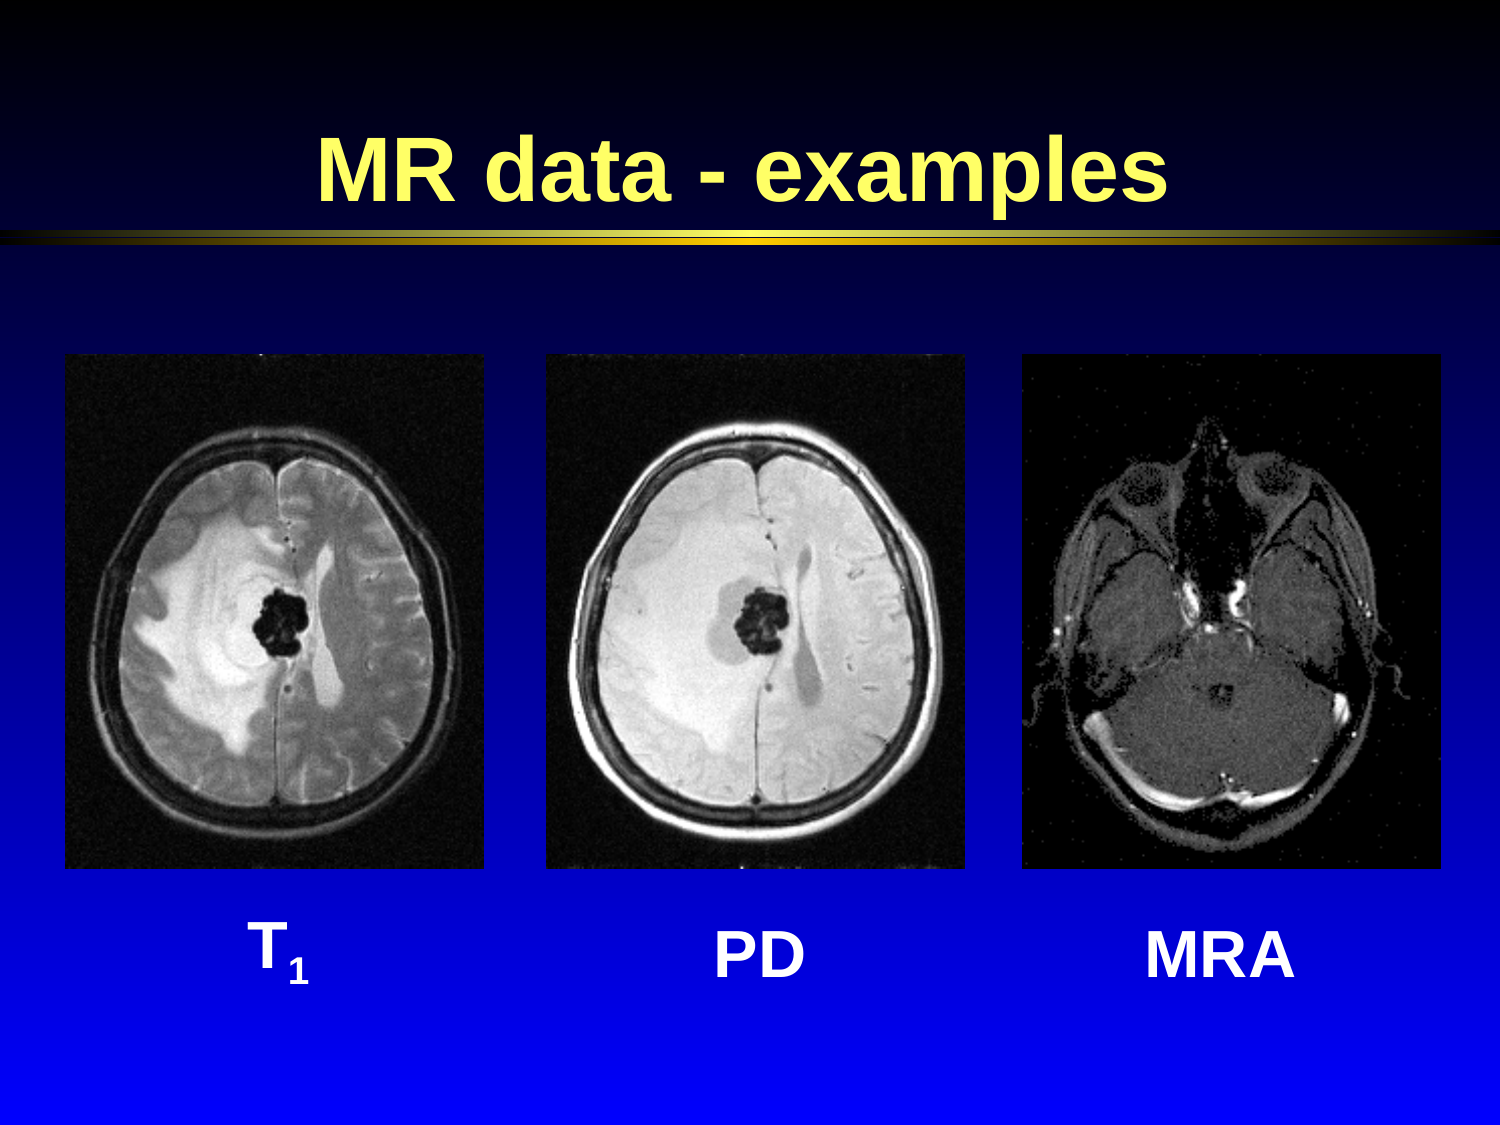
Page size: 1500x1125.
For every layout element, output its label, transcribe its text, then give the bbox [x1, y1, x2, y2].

picture [546, 354, 965, 869]
text_box T1 [230, 894, 326, 1088]
picture [65, 354, 484, 869]
picture [1022, 354, 1441, 869]
title MR data - examples [99, 37, 1388, 225]
text_box PD [697, 904, 824, 1000]
text_box MRA [1125, 904, 1335, 1000]
